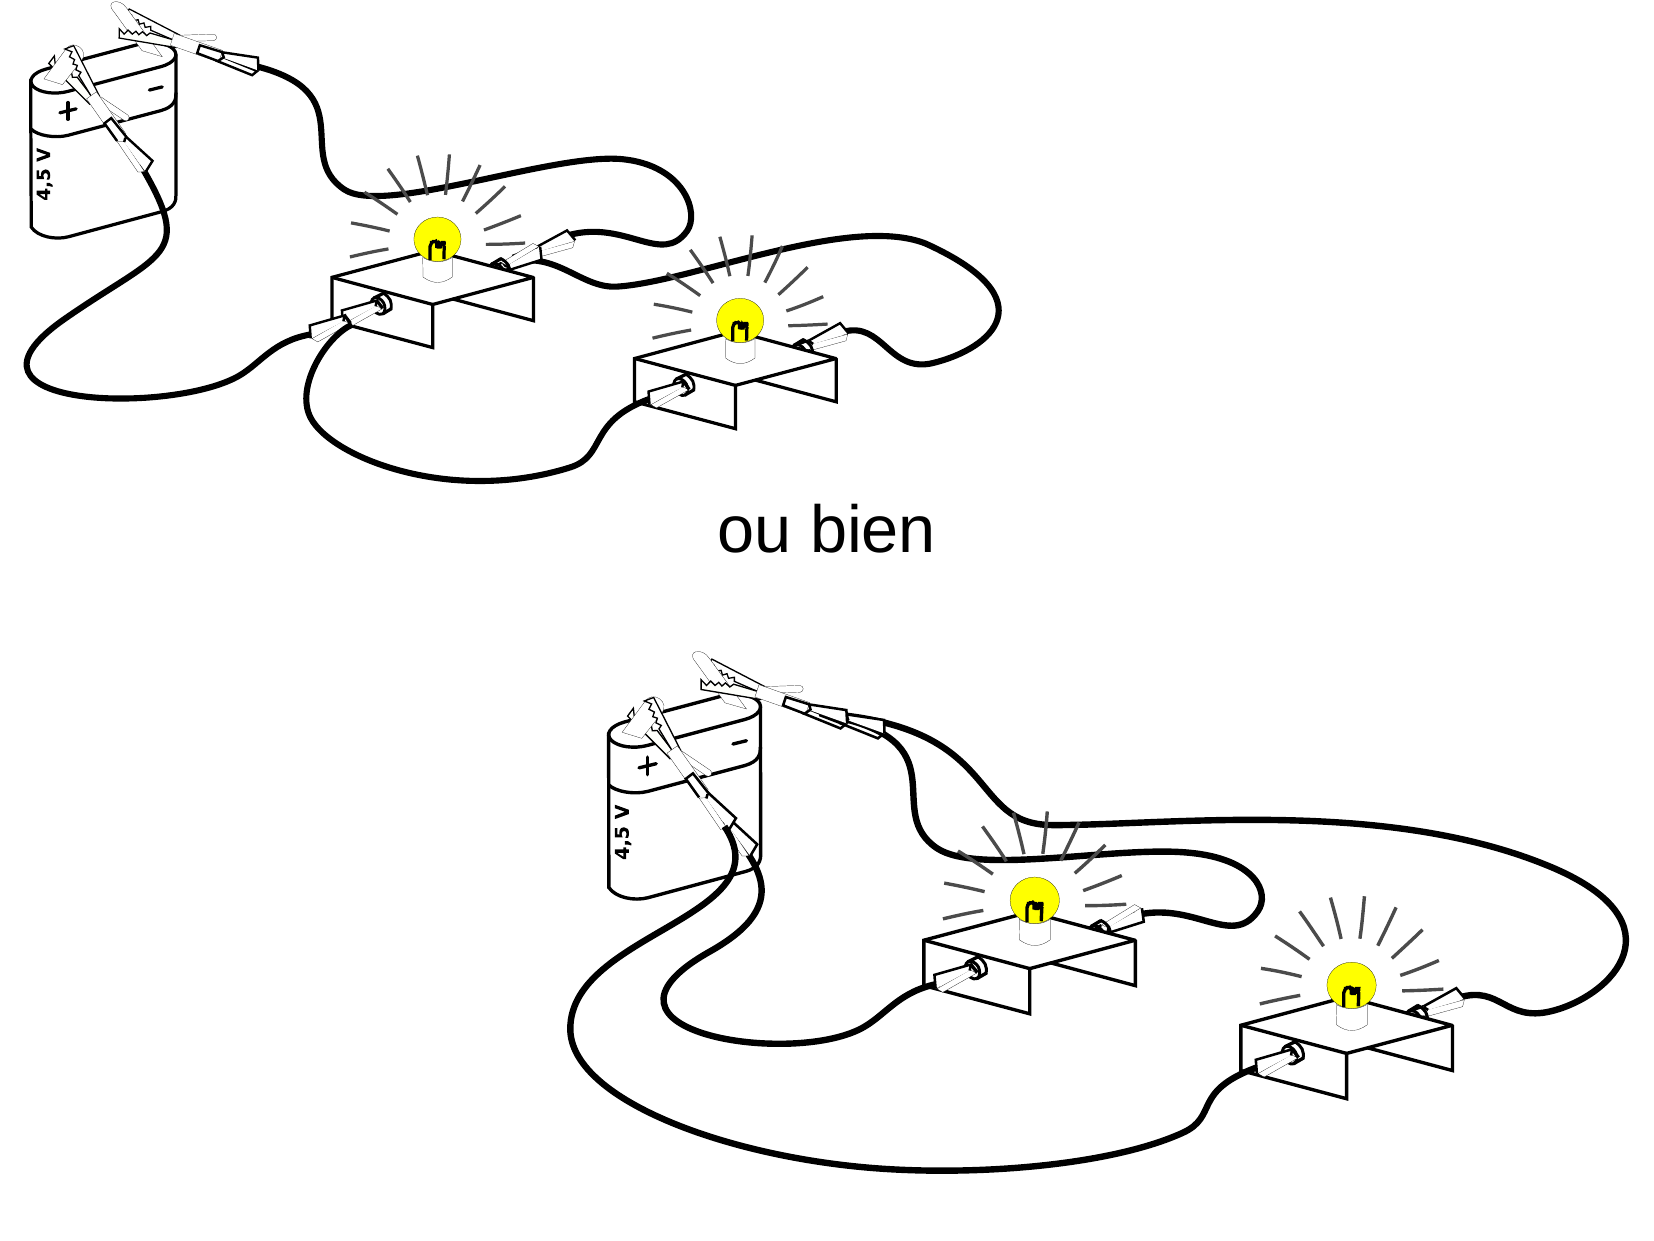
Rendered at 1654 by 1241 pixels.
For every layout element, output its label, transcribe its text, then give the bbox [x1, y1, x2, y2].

picture [566, 649, 1630, 1182]
picture [23, 0, 1004, 485]
subtitle ou bien [82, 49, 1571, 1010]
